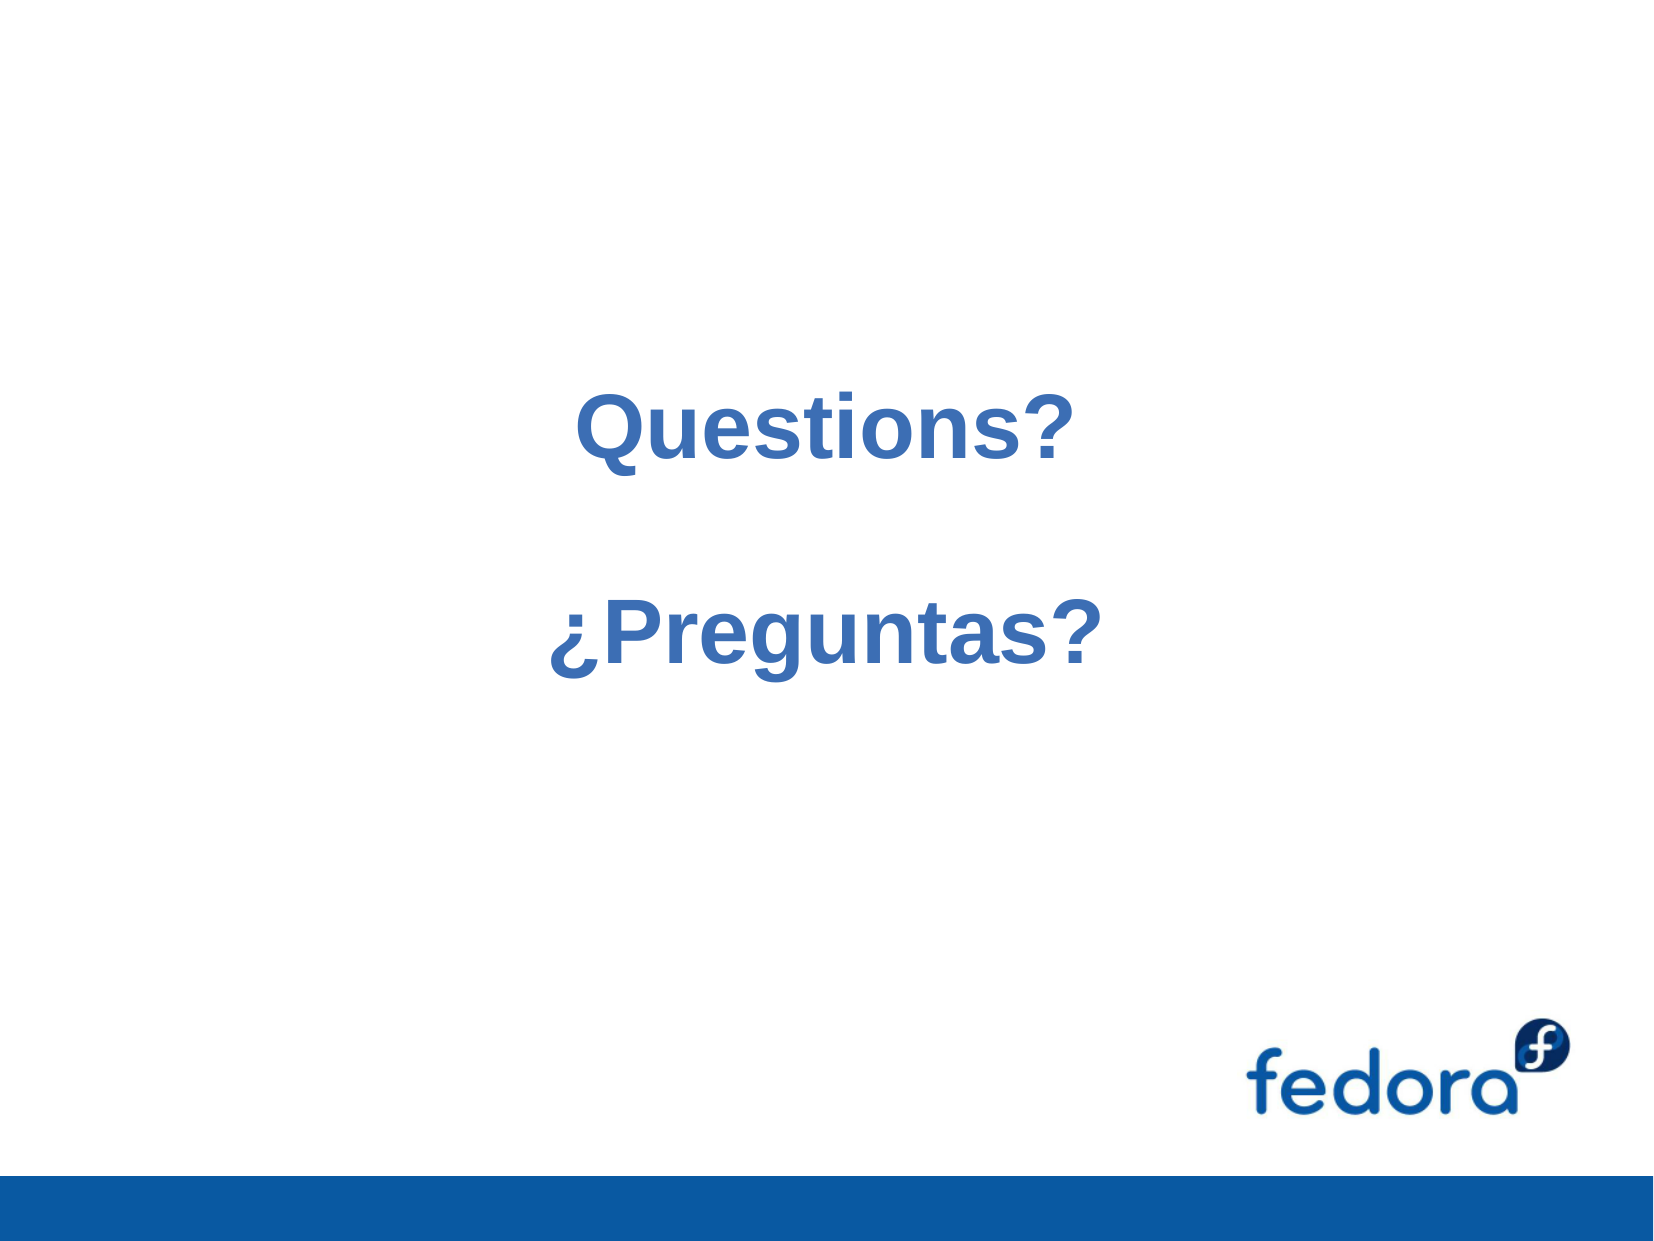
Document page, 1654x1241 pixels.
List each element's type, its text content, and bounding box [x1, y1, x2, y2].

picture [0, 1176, 1654, 1241]
subtitle Questions? ¿Preguntas? [82, 56, 1571, 1102]
picture [1237, 1010, 1576, 1125]
